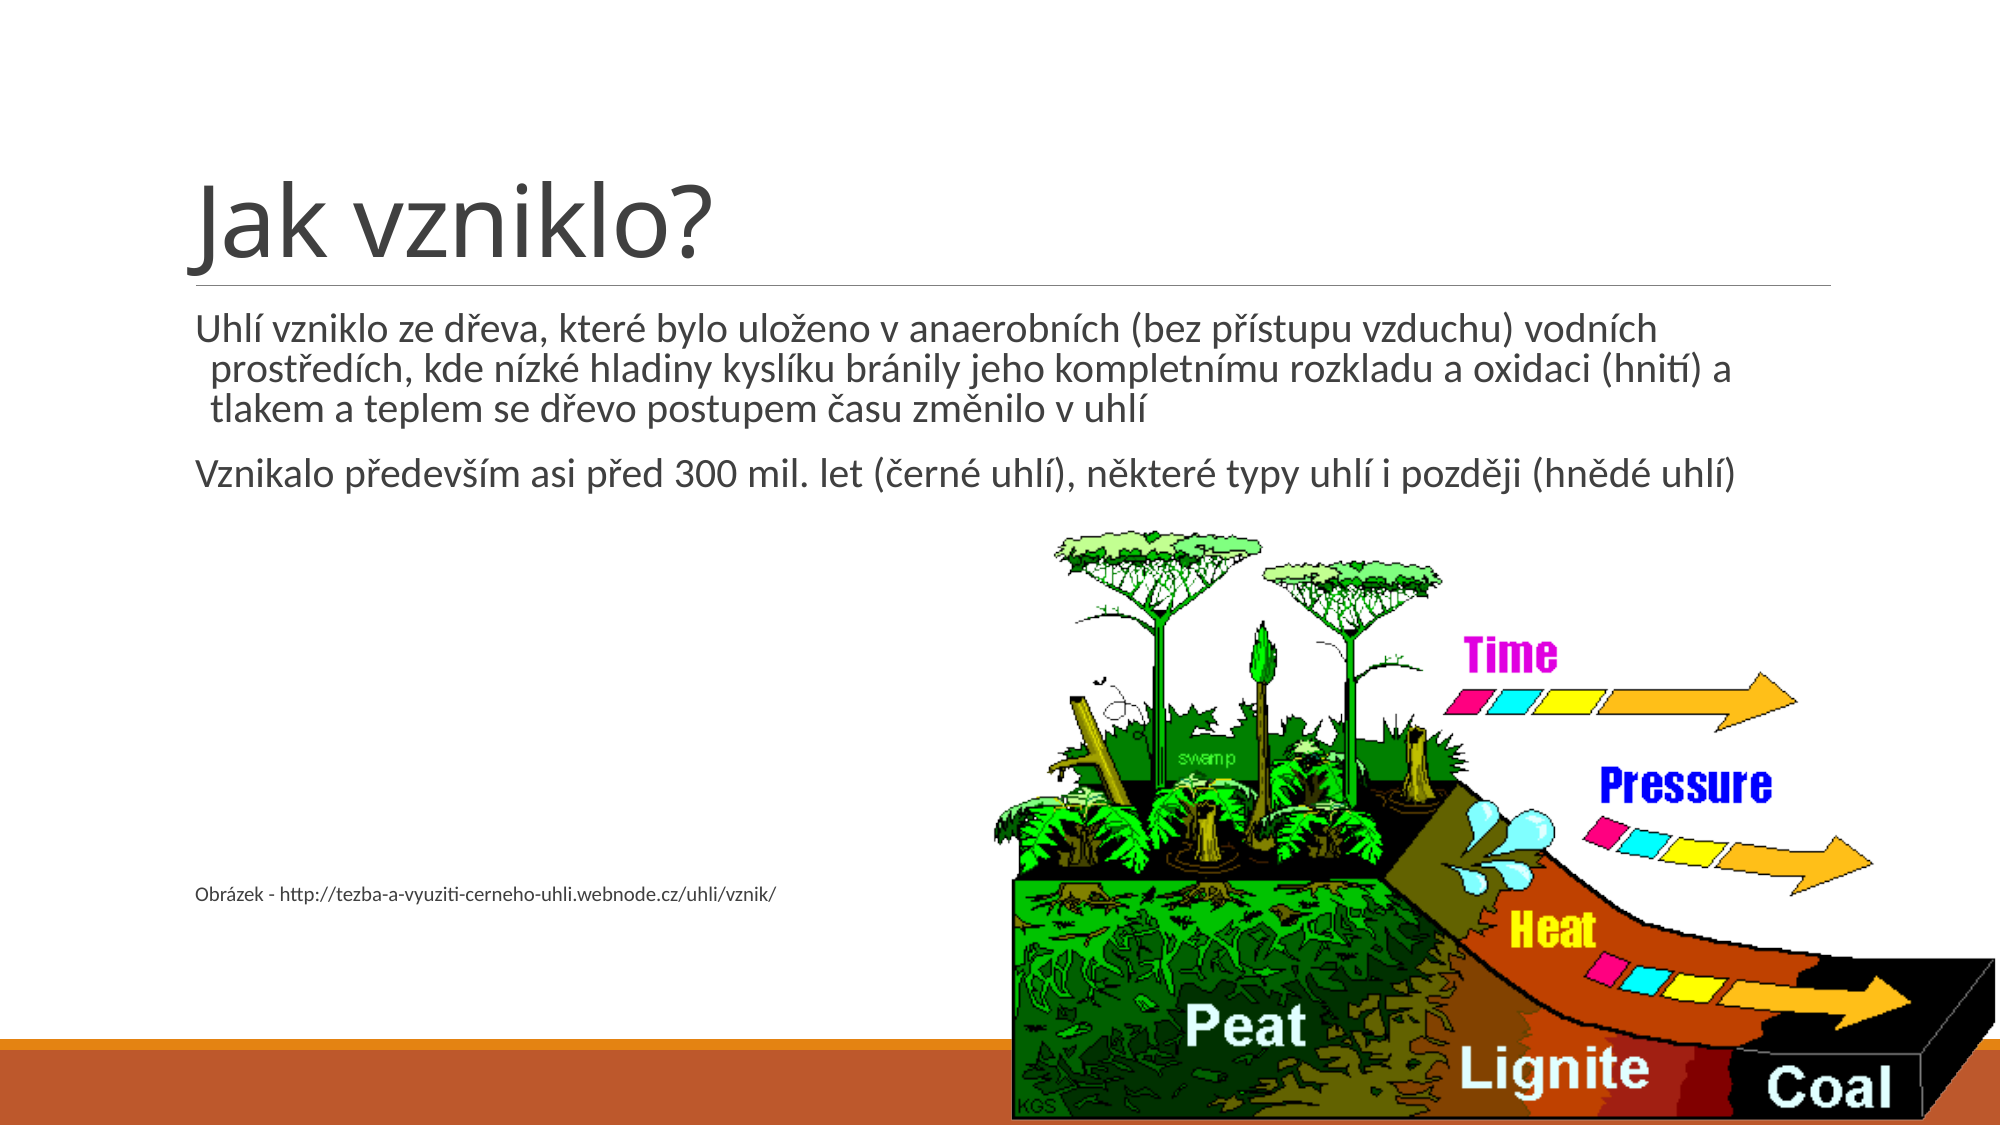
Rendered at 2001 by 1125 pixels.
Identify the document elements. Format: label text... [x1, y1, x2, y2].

list Uhlí vzniklo ze dřeva, které bylo uloženo v anaerobních (bez přístupu vzduchu) vodních prostředích, kde nízké hladiny kyslíku bránily jeho kompletnímu rozkladu a oxidaci (hnití) a tlakem a teplem se dřevo postupem času změnilo v uhlí Vznikalo především asi před 300 mil. let (černé uhlí), některé typy uhlí i později (hnědé uhlí) Obrázek - http://tezba-a-vyuziti-cerneho-uhli.webnode.cz/uhli/vznik/ [180, 302, 1831, 963]
picture [982, 515, 2000, 1125]
title Jak vzniklo? [180, 47, 1831, 286]
